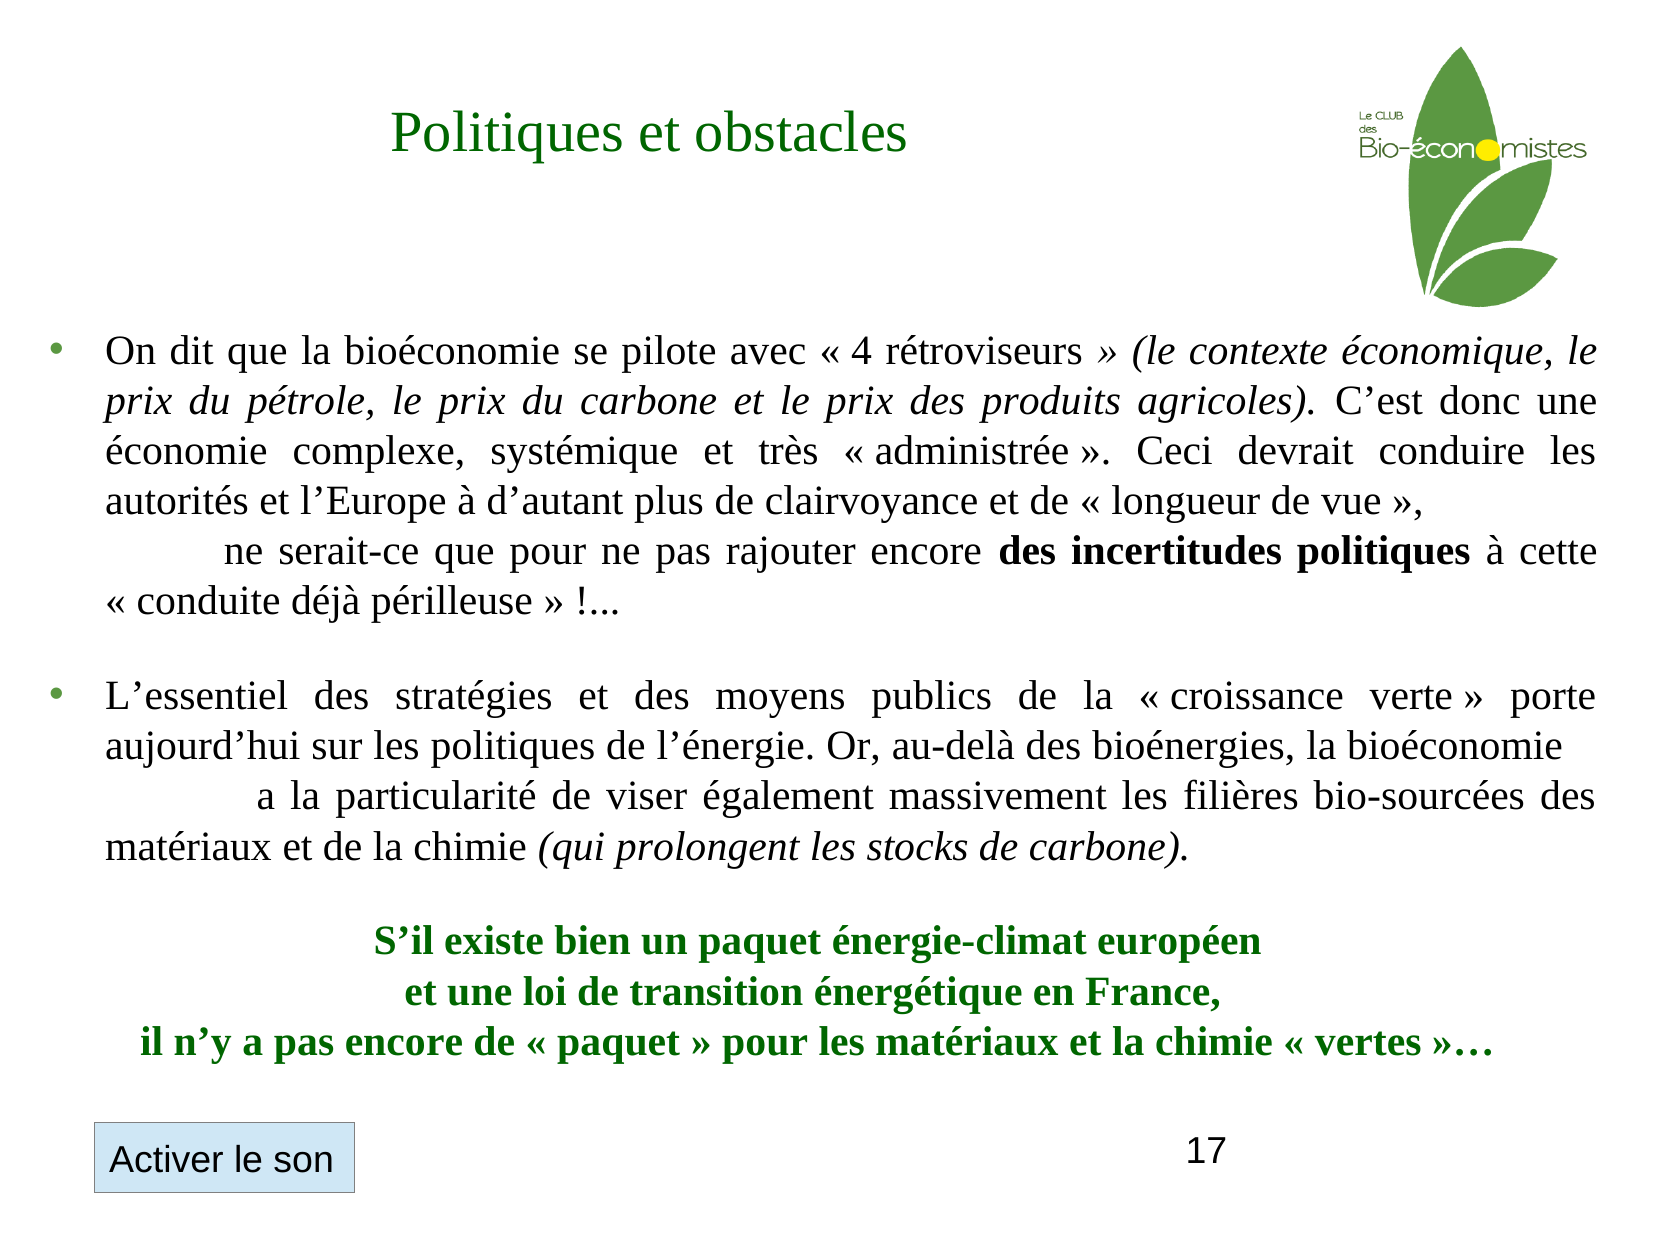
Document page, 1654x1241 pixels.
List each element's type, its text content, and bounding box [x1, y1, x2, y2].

text_box Activer le son [94, 1122, 355, 1193]
picture [1358, 29, 1606, 315]
text_box Politiques et obstacles [0, 64, 1300, 195]
text_box On dit que la bioéconomie se pilote avec « 4 rétroviseurs » (le contexte économique, le prix du pétrole, le prix du carbone et le prix des produits agricoles). C’est donc une économie complexe, systémique et très « administrée ». Ceci devrait conduire les autorités et l’Europe à d’autant plus de clairvoyance et de « longueur de vue », ne serait-ce que pour ne pas rajouter encore des incertitudes politiques à cette « conduite déjà périlleuse » !... L’essentiel des stratégies et des moyens publics de la « croissance verte » porte aujourd’hui sur les politiques de l’énergie. Or, au-delà des bioénergies, la bioéconomie a la particularité de viser également massivement les filières bio-sourcées des matériaux et de la chimie (qui prolongent les stocks de carbone). S’il existe bien un paquet énergie-climat européen et une loi de transition énergétique en France, il n’y a pas encore de « paquet » pour les matériaux et la chimie « vertes »… [34, 315, 1613, 1072]
text_box <numéro> [1185, 1129, 1560, 1204]
